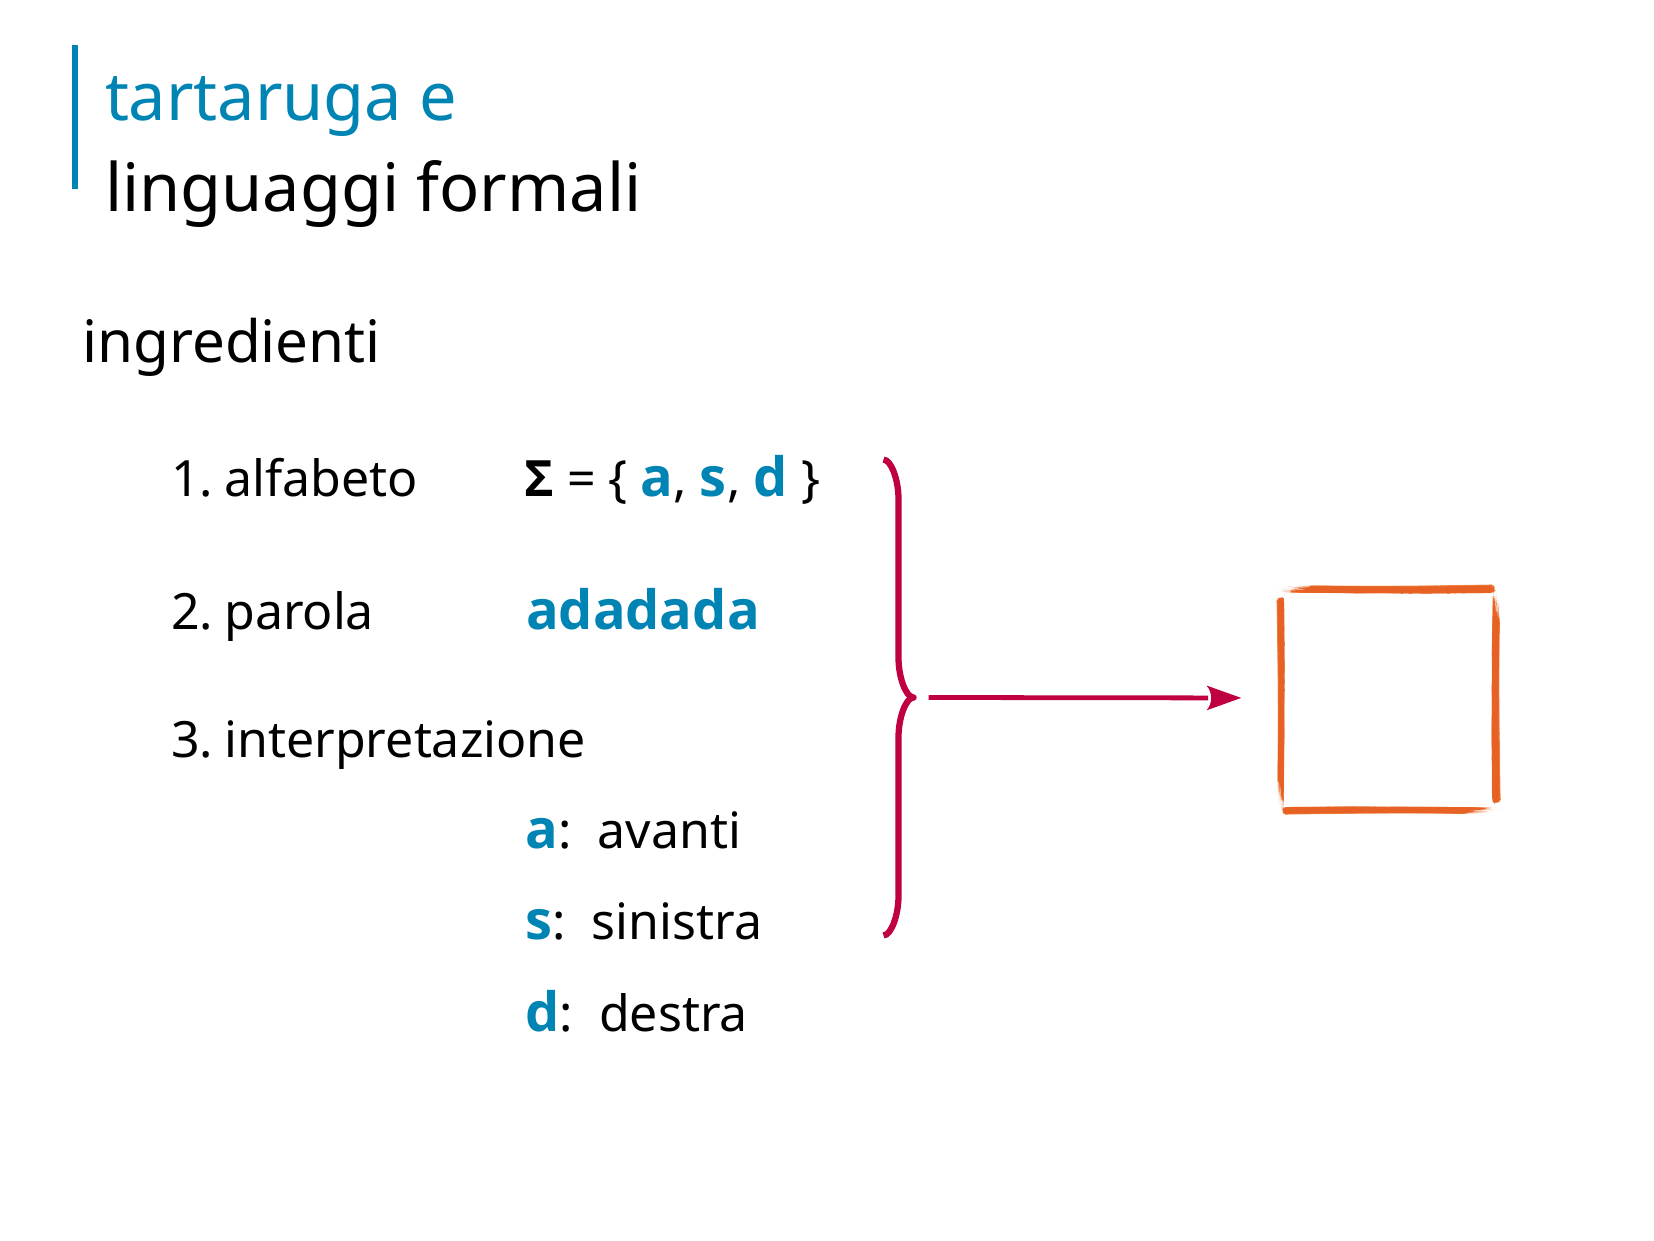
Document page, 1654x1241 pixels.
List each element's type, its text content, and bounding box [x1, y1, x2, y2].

title tartaruga e linguaggi formali [105, 49, 1571, 200]
picture [1276, 596, 1502, 817]
list ingredienti alfabeto Σ = { a, s, d } parola adadada interpretazione a: avanti s: sinistra d: destra [82, 300, 1571, 1126]
picture [1274, 583, 1501, 804]
